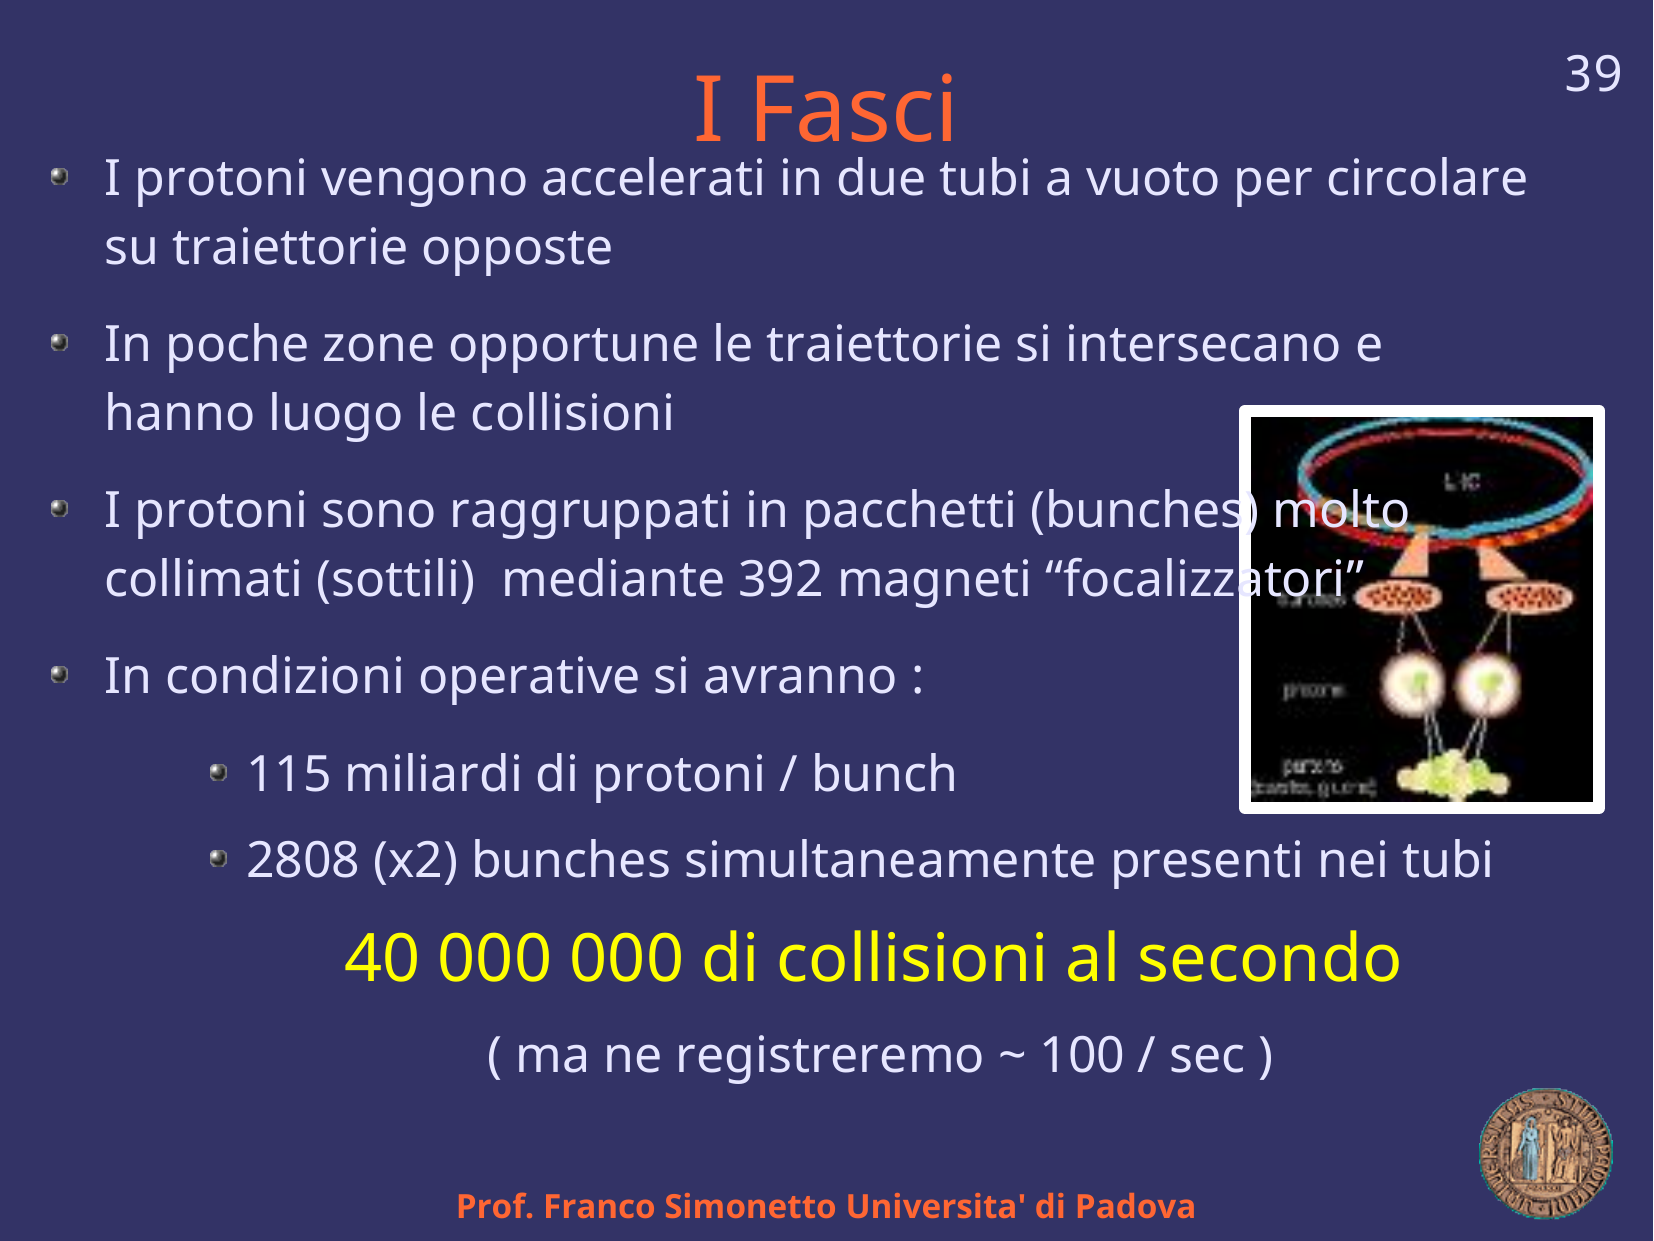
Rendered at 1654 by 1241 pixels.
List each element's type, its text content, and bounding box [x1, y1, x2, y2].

title I Fasci [82, 55, 1571, 156]
picture [1538, 416, 1594, 803]
picture [1479, 1087, 1613, 1221]
list I protoni vengono accelerati in due tubi a vuoto per circolare su traiettorie opposte In poche zone opportune le traiettorie si intersecano e hanno luogo le collisioni I protoni sono raggruppati in pacchetti (bunches) molto collimati (sottili) mediante 392 magneti “focalizzatori” In condizioni operative si avranno : 115 miliardi di protoni / bunch 2808 (x2) bunches simultaneamente presenti nei tubi 40 000 000 di collisioni al secondo ( ma ne registreremo ~ 100 / sec ) [33, 142, 1538, 1102]
